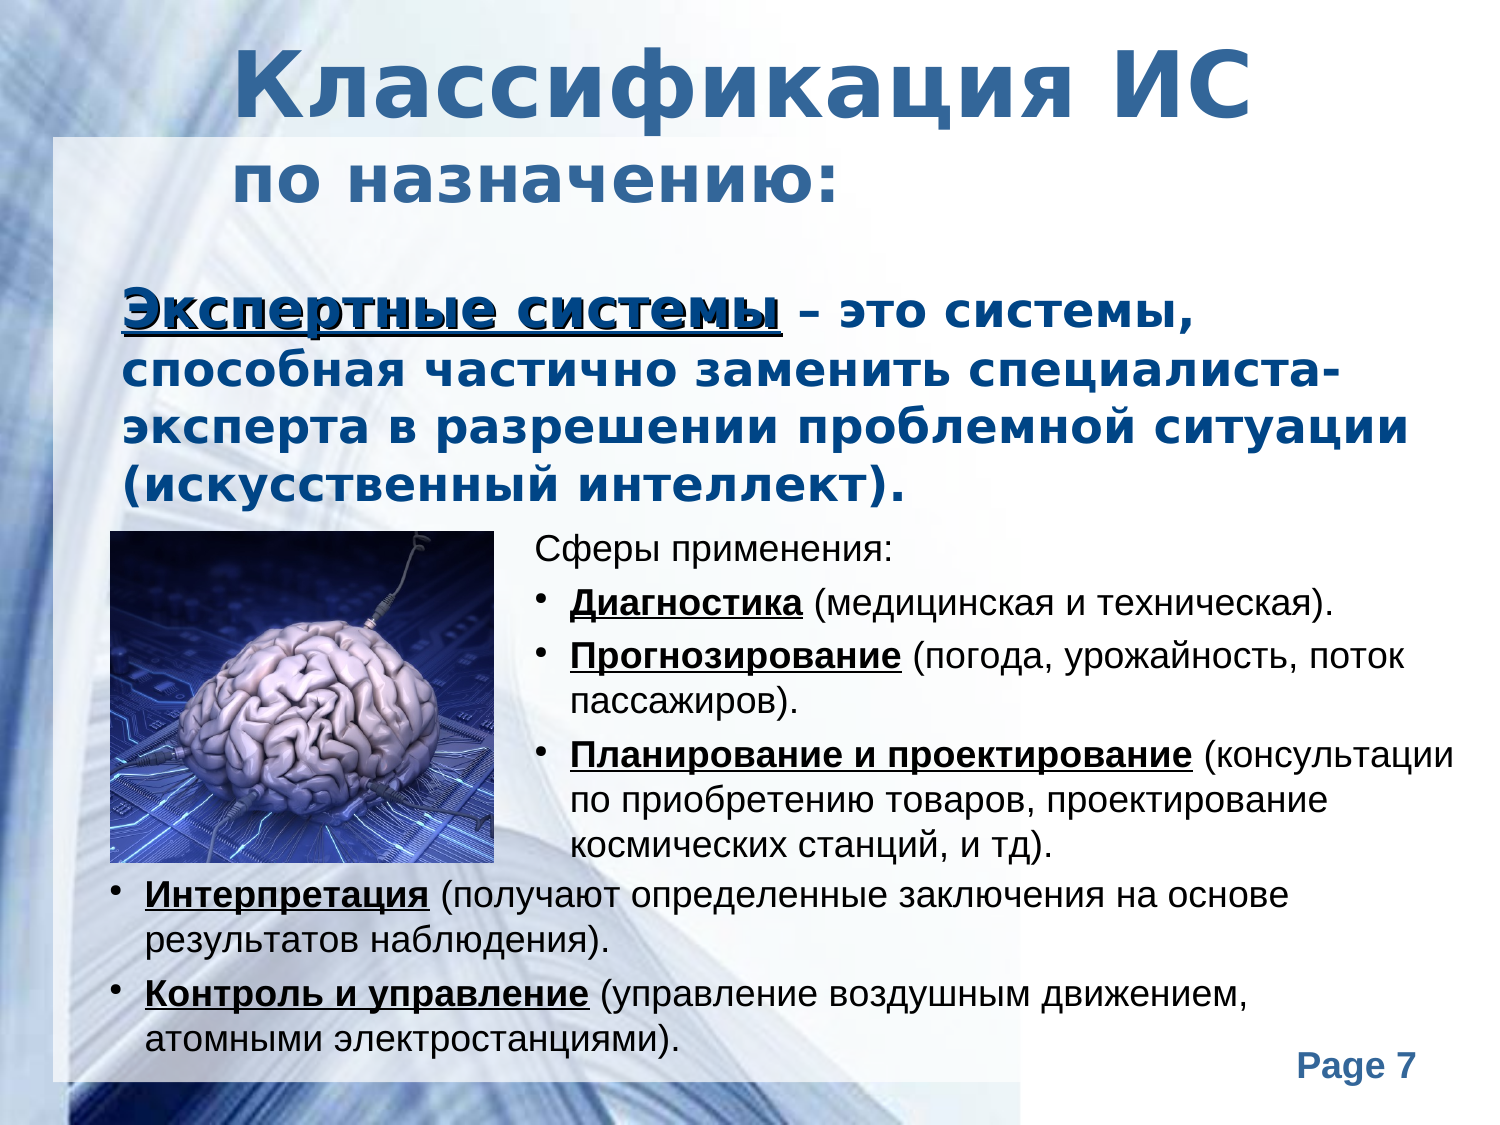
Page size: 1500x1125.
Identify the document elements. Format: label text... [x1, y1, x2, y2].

picture [0, 0, 1500, 1125]
text_box Сферы применения: Диагностика (медицинская и техническая). Прогнозирование (погода, урожайность, поток пассажиров). Планирование и проектирование (консультации по приобретению товаров, проектирование космических станций, и тд). [519, 516, 1477, 886]
text_box Классификация ИС по назначению: [215, 18, 1270, 205]
text_box Интерпретация (получают определенные заключения на основе результатов наблюдения). Контроль и управление (управление воздушным движением, атомными электростанциями). [94, 862, 1453, 1125]
picture [110, 531, 494, 862]
text_box Экспертные системы – это системы, способная частично заменить специалиста-эксперта в разрешении проблемной ситуации (искусственный интеллект). [106, 205, 1442, 612]
